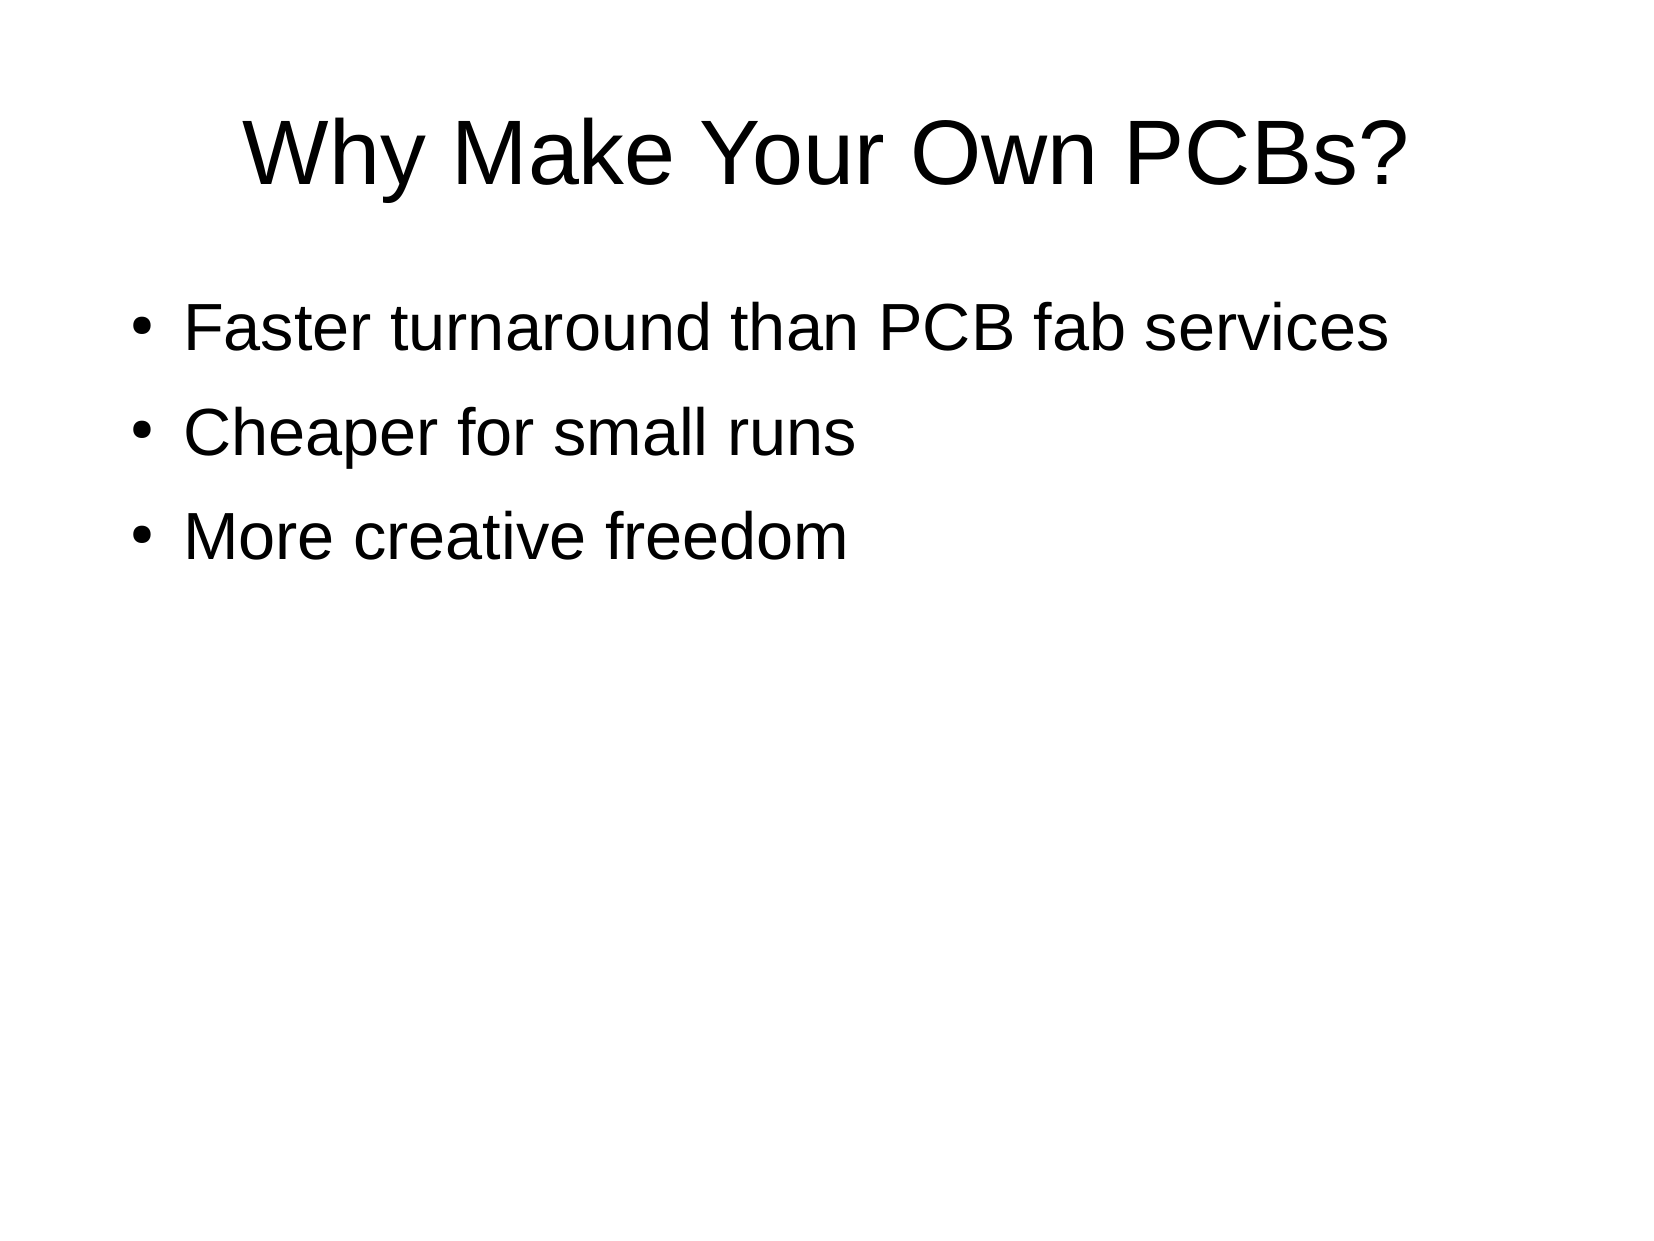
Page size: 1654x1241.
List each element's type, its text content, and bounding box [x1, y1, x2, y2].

list Faster turnaround than PCB fab services Cheaper for small runs More creative freedom [112, 290, 1572, 1094]
title Why Make Your Own PCBs? [82, 56, 1571, 250]
